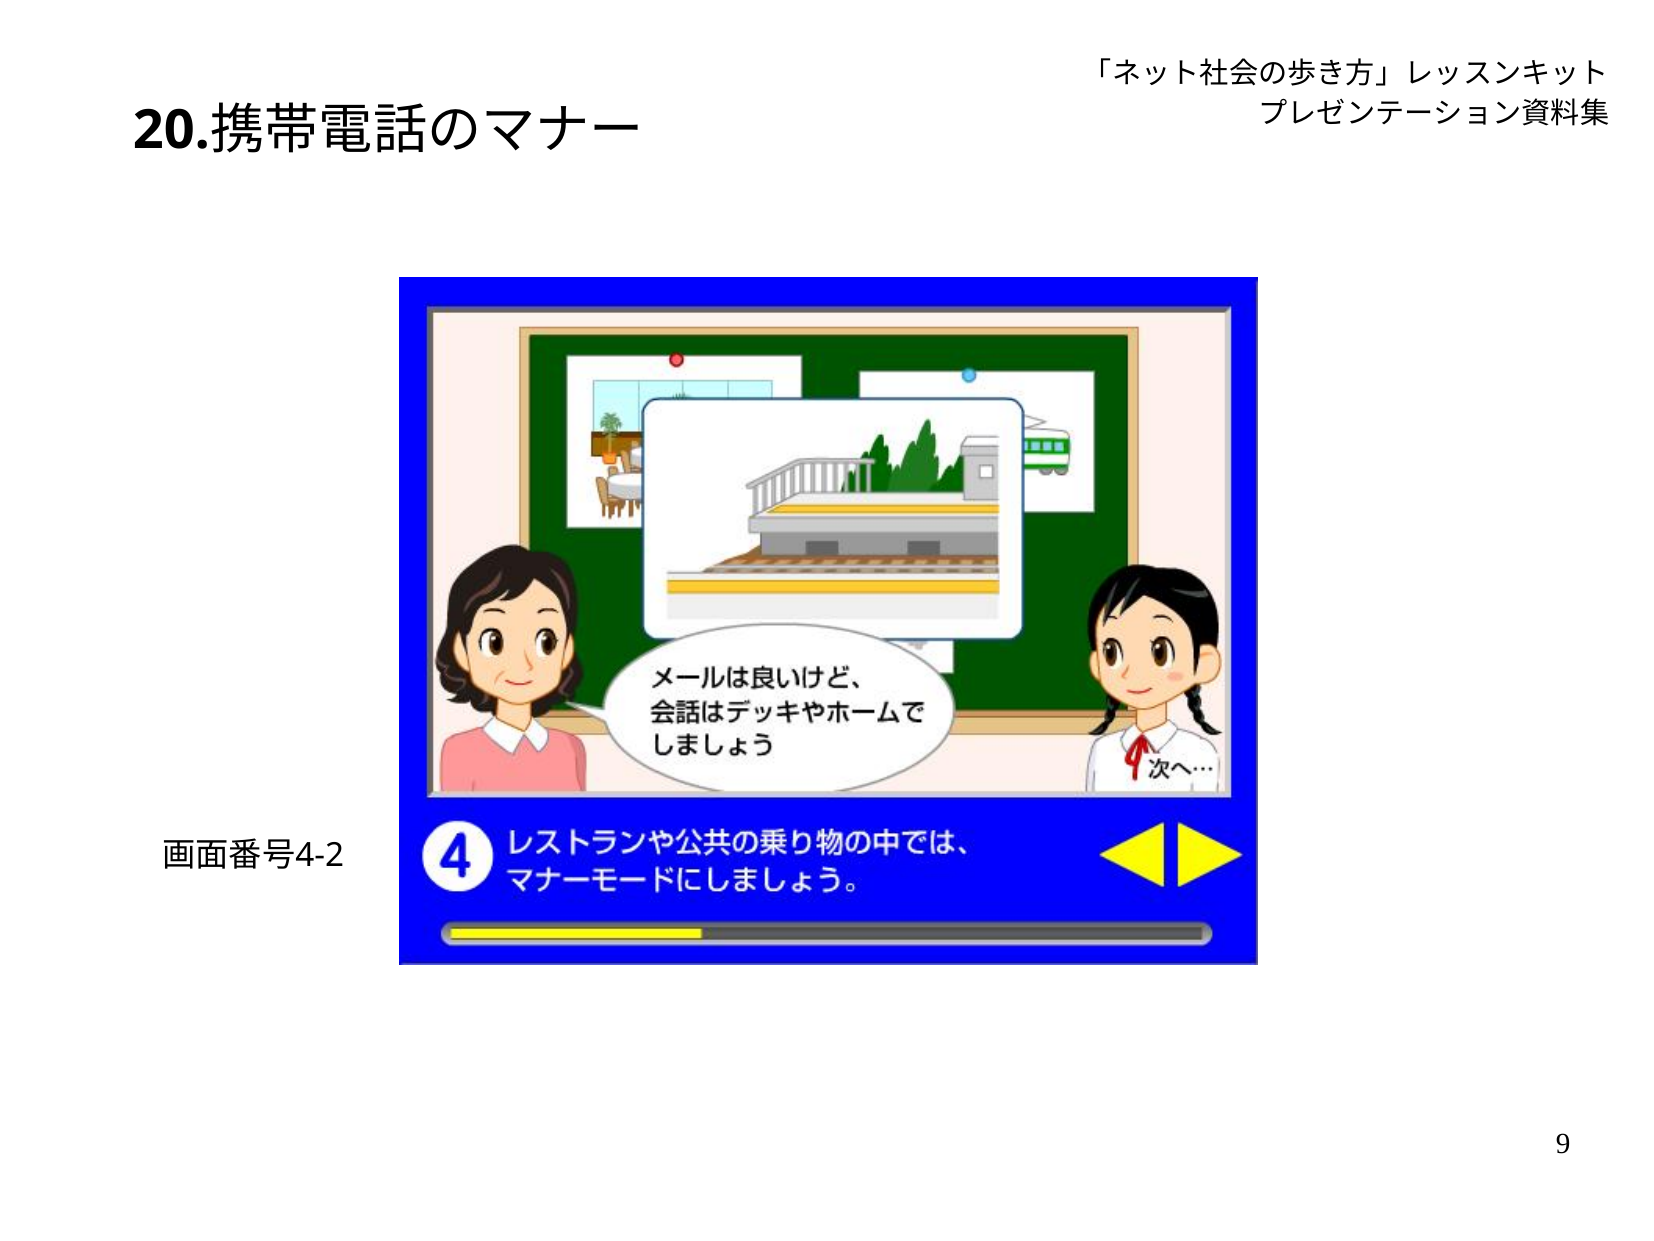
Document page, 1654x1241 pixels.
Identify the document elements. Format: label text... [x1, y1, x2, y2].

text_box 20.携帯電話のマナー [118, 88, 975, 169]
text_box 画面番号4-2 [147, 826, 384, 882]
picture [399, 277, 1258, 965]
text_box 「ネット社会の歩き方」レッスンキット プレゼンテーション資料集 [1062, 44, 1625, 139]
